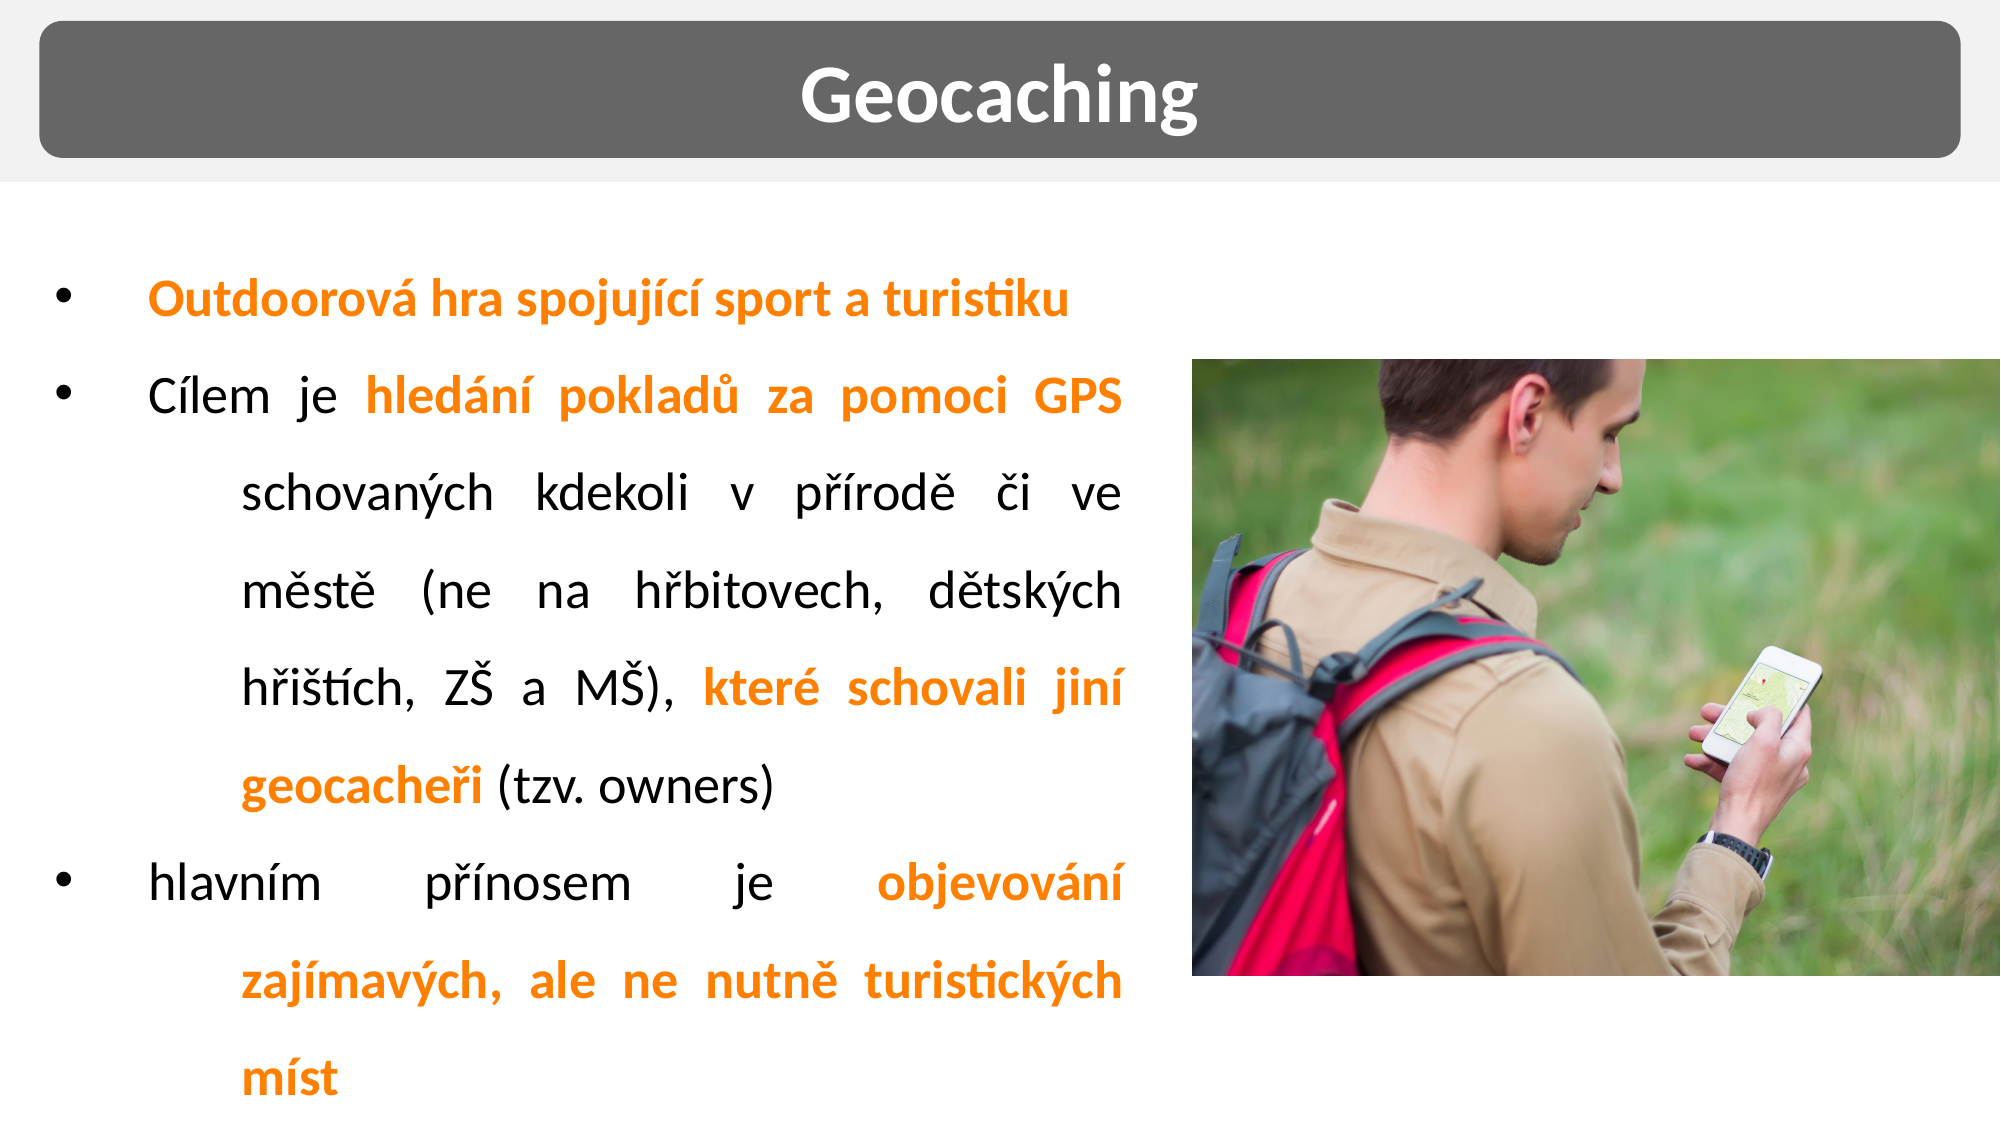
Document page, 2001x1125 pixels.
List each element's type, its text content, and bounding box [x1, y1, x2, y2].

text_box Outdoorová hra spojující sport a turistiku Cílem je hledání pokladů za pomoci GPS schovaných kdekoli v přírodě či ve městě (ne na hřbitovech, dětských hřištích, ZŠ a MŠ), které schovali jiní geocacheři (tzv. owners) hlavním přínosem je objevování zajímavých, ale ne nutně turistických míst vznikl v roce 2000 v USA po odstranění odchylky, přidávané uměle do signálu GPS [39, 222, 1139, 1125]
text_box Geocaching [39, 20, 1961, 158]
text_box [0, 0, 2000, 182]
picture [1192, 359, 2000, 976]
